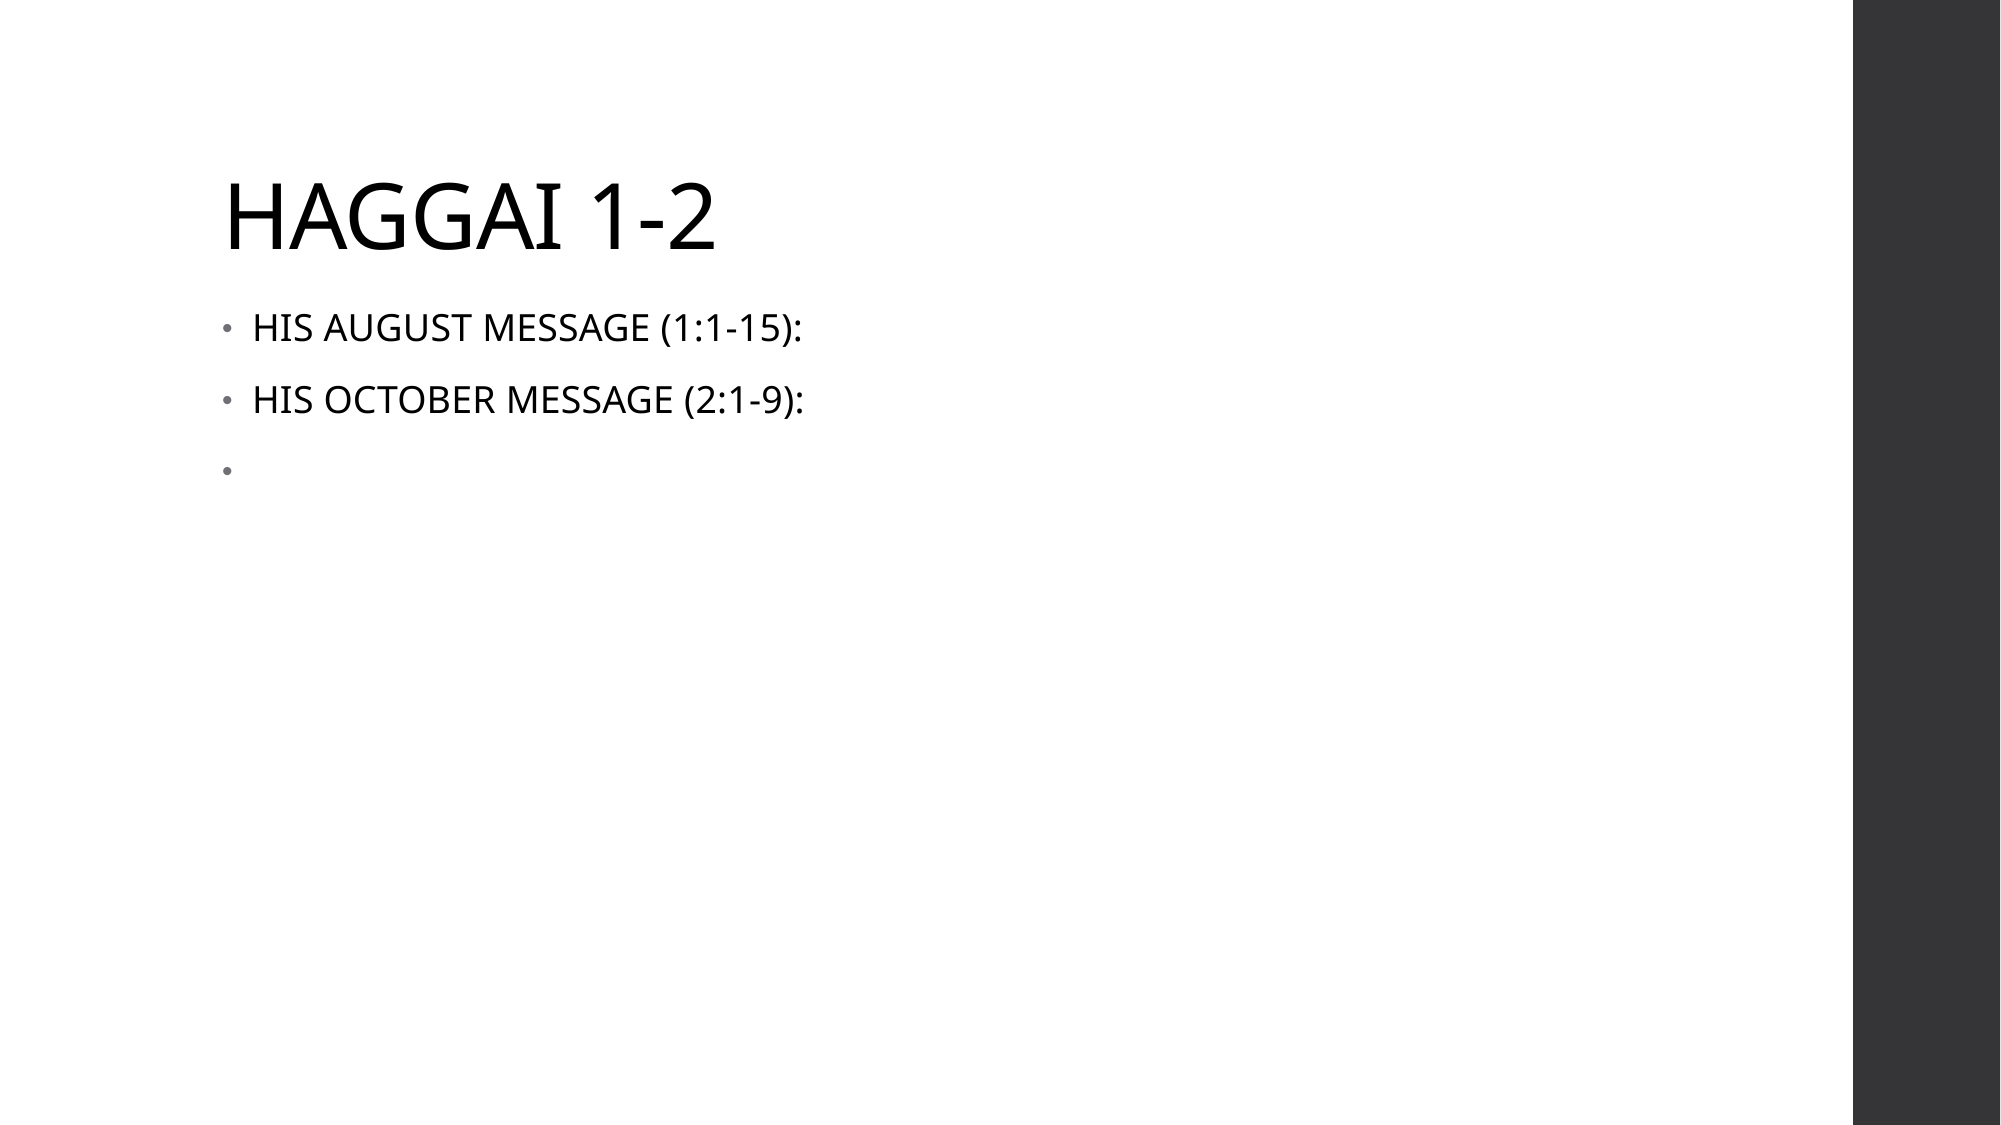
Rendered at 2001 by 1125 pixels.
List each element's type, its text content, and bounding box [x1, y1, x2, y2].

title HAGGAI 1-2 [206, 60, 1797, 278]
list HIS AUGUST MESSAGE (1:1-15): HIS OCTOBER MESSAGE (2:1-9): [206, 299, 1617, 1014]
